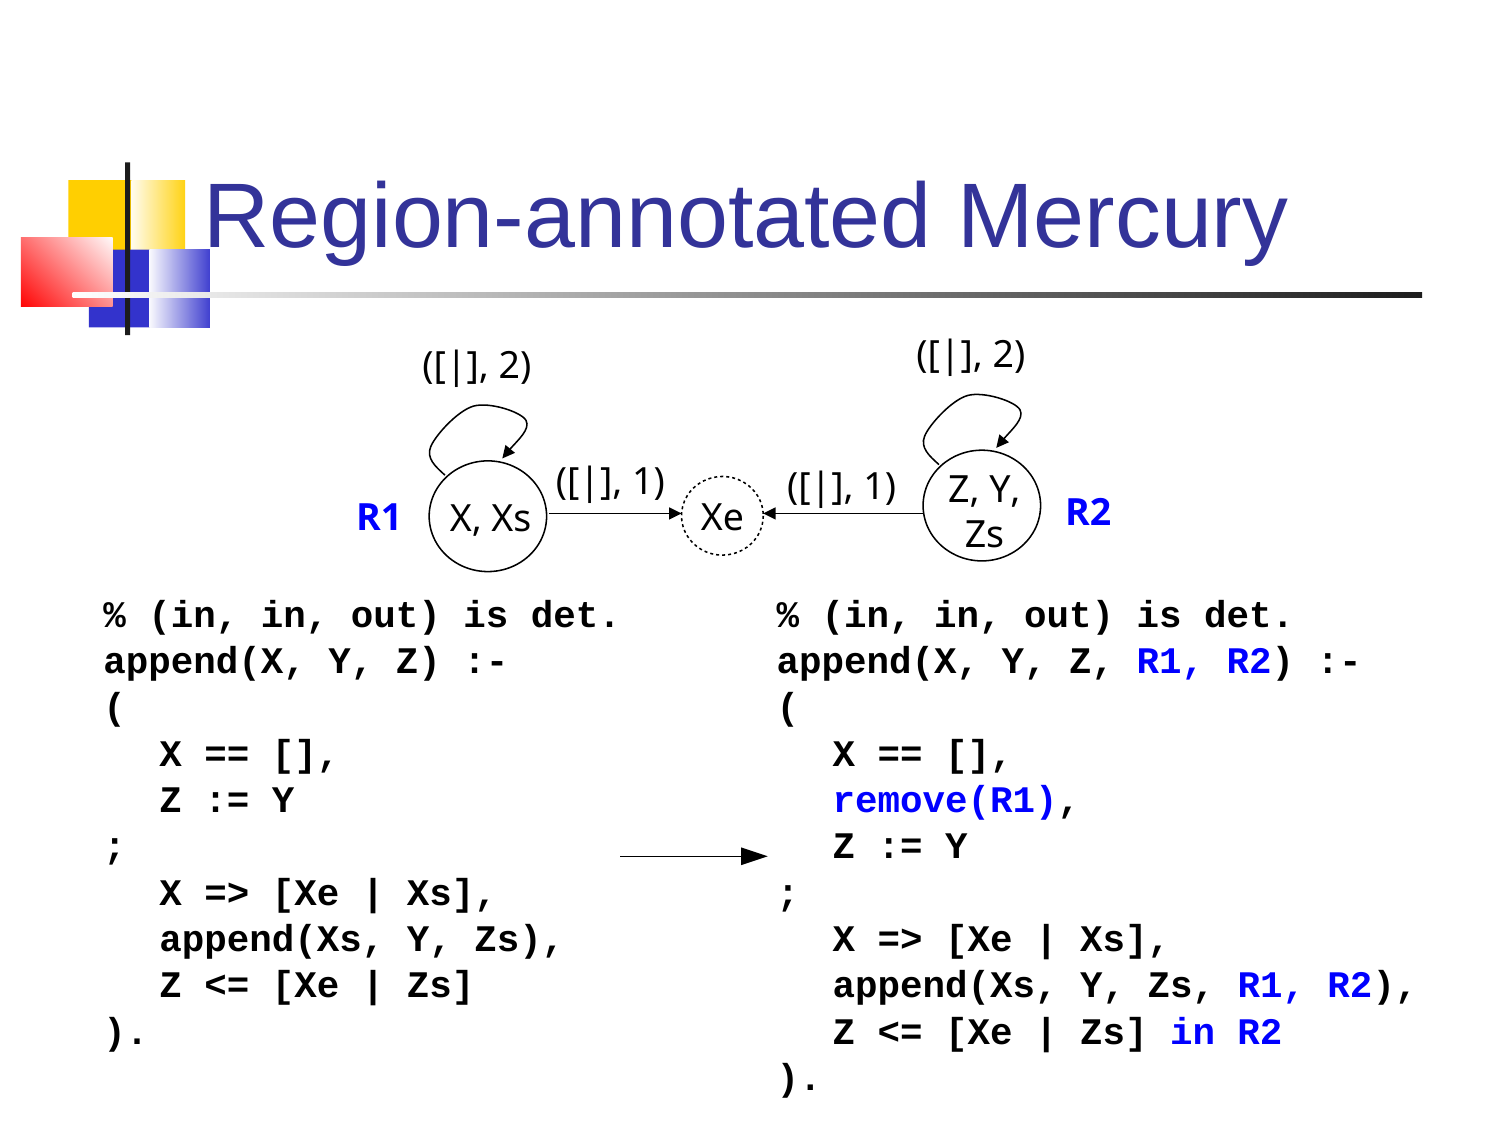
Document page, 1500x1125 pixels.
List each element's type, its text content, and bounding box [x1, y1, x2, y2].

text_box ([|], 2) [901, 322, 1041, 383]
text_box Xe [681, 476, 764, 556]
text_box R2 [1050, 479, 1127, 541]
text_box Z, Y, Zs [933, 456, 1036, 563]
text_box % (in, in, out) is det. append(X, Y, Z) :- ( X == [], Z := Y ; X => [Xe | Xs], append(Xs, Y, Zs), Z <= [Xe | Zs] ). [88, 590, 703, 1052]
text_box ([|], 2) [407, 332, 547, 394]
text_box % (in, in, out) is det. append(X, Y, Z, R1, R2) :- ( X == [], remove(R1), Z := Y ; X => [Xe | Xs], append(Xs, Y, Zs, R1, R2), Z <= [Xe | Zs] in R2 ). [761, 590, 1471, 1052]
title Region-annotated Mercury [188, 35, 1468, 276]
text_box ([|], 1) [772, 454, 911, 515]
text_box R1 [341, 485, 418, 547]
text_box X, Xs [435, 486, 547, 548]
text_box ([|], 1) [541, 449, 680, 511]
